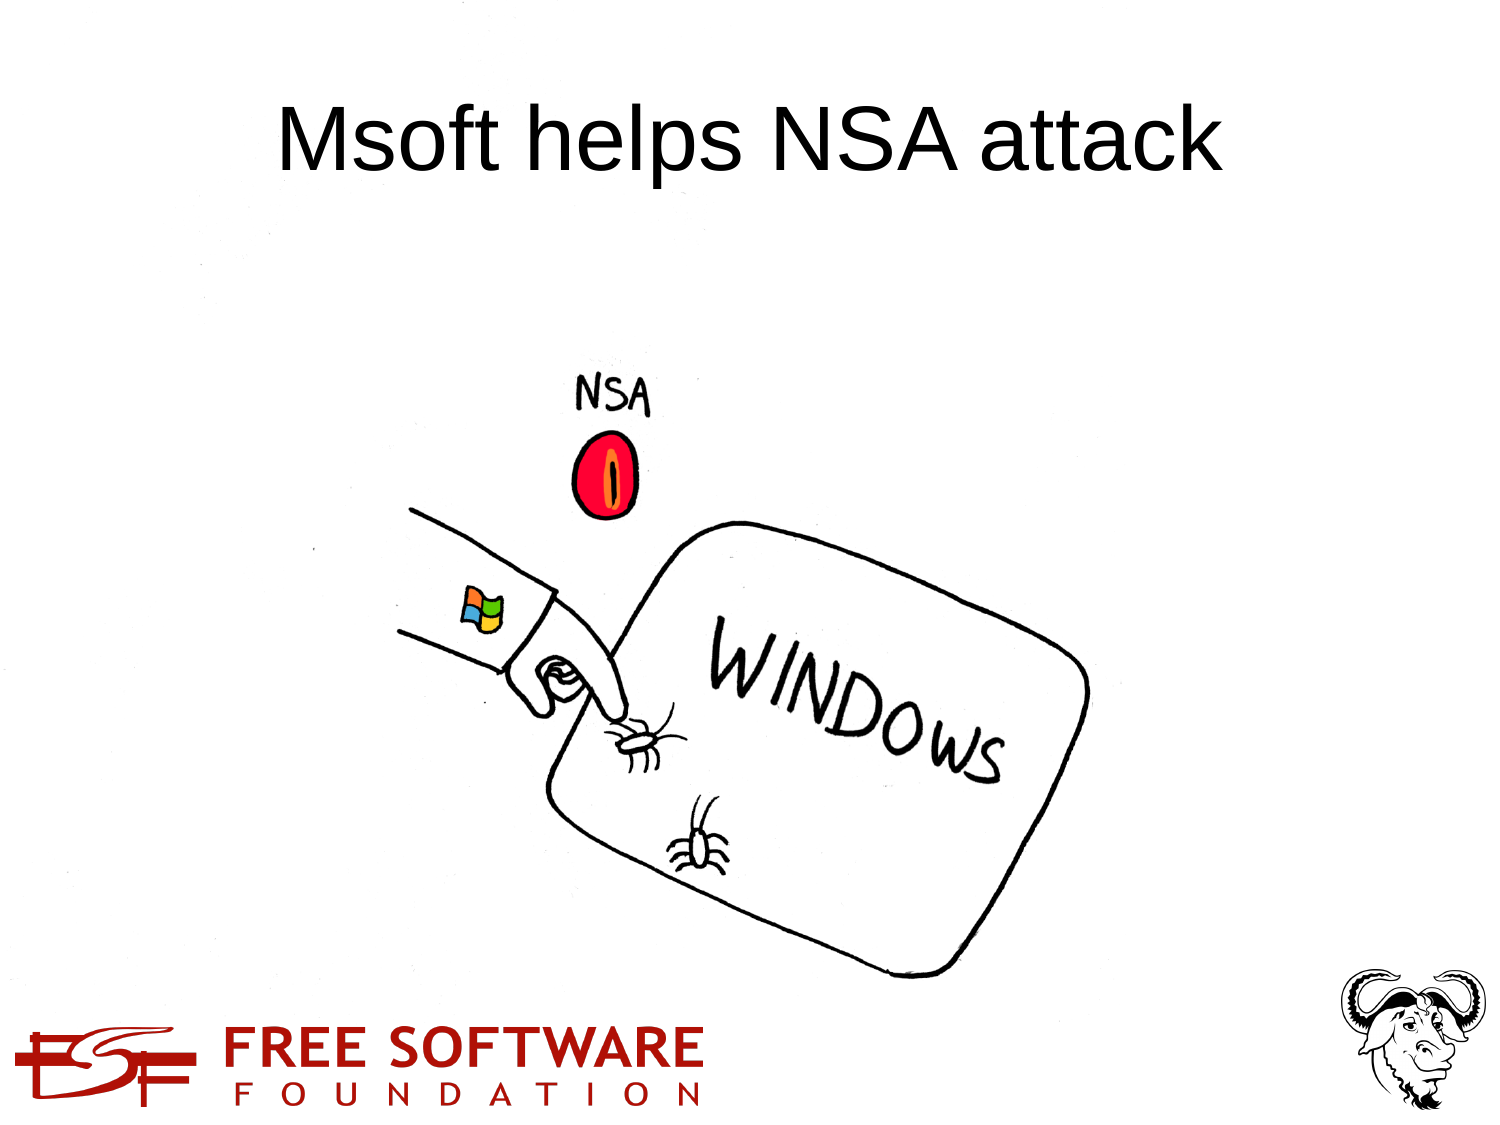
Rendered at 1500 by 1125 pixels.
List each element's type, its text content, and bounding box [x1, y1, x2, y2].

picture [1341, 969, 1486, 1110]
picture [0, 0, 1127, 1107]
title Msoft helps NSA attack [75, 45, 1426, 233]
